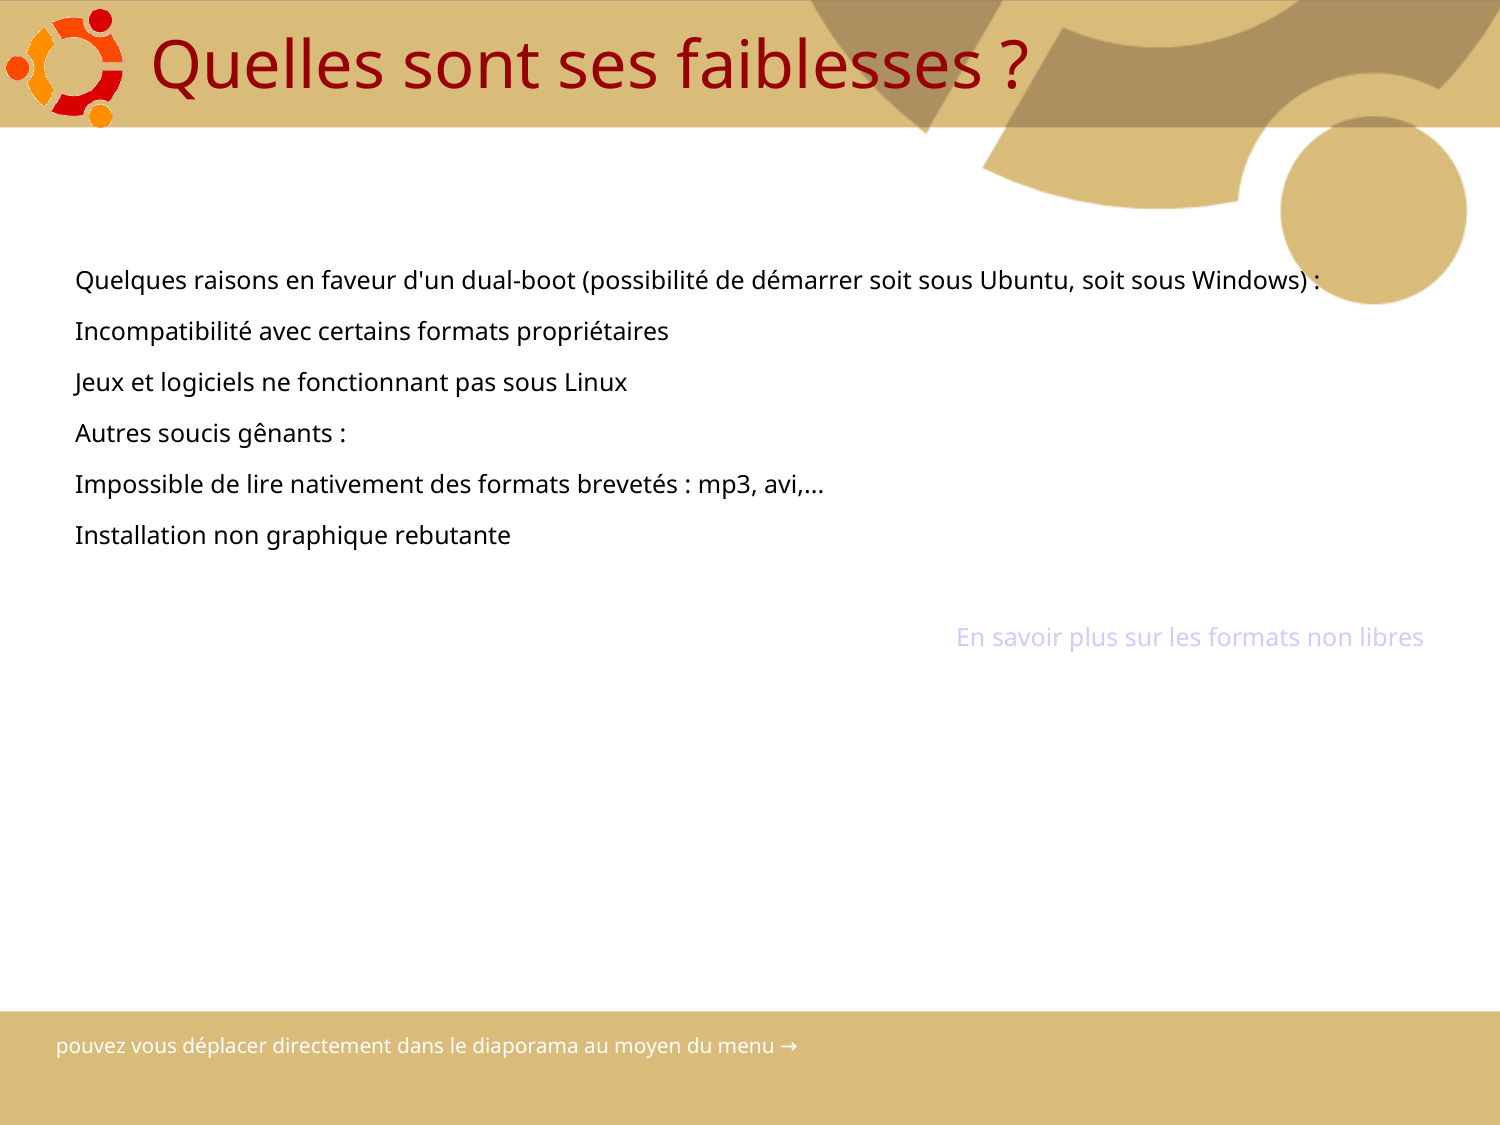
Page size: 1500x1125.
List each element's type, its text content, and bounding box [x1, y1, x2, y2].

picture [0, 0, 1500, 557]
list Quelques raisons en faveur d'un dual-boot (possibilité de démarrer soit sous Ubuntu, soit sous Windows) : Incompatibilité avec certains formats propriétaires Jeux et logiciels ne fonctionnant pas sous Linux Autres soucis gênants : Impossible de lire nativement des formats brevetés : mp3, avi,... Installation non graphique rebutante En savoir plus sur les formats non libres [75, 262, 1426, 918]
title Quelles sont ses faiblesses ? [135, 0, 1418, 126]
